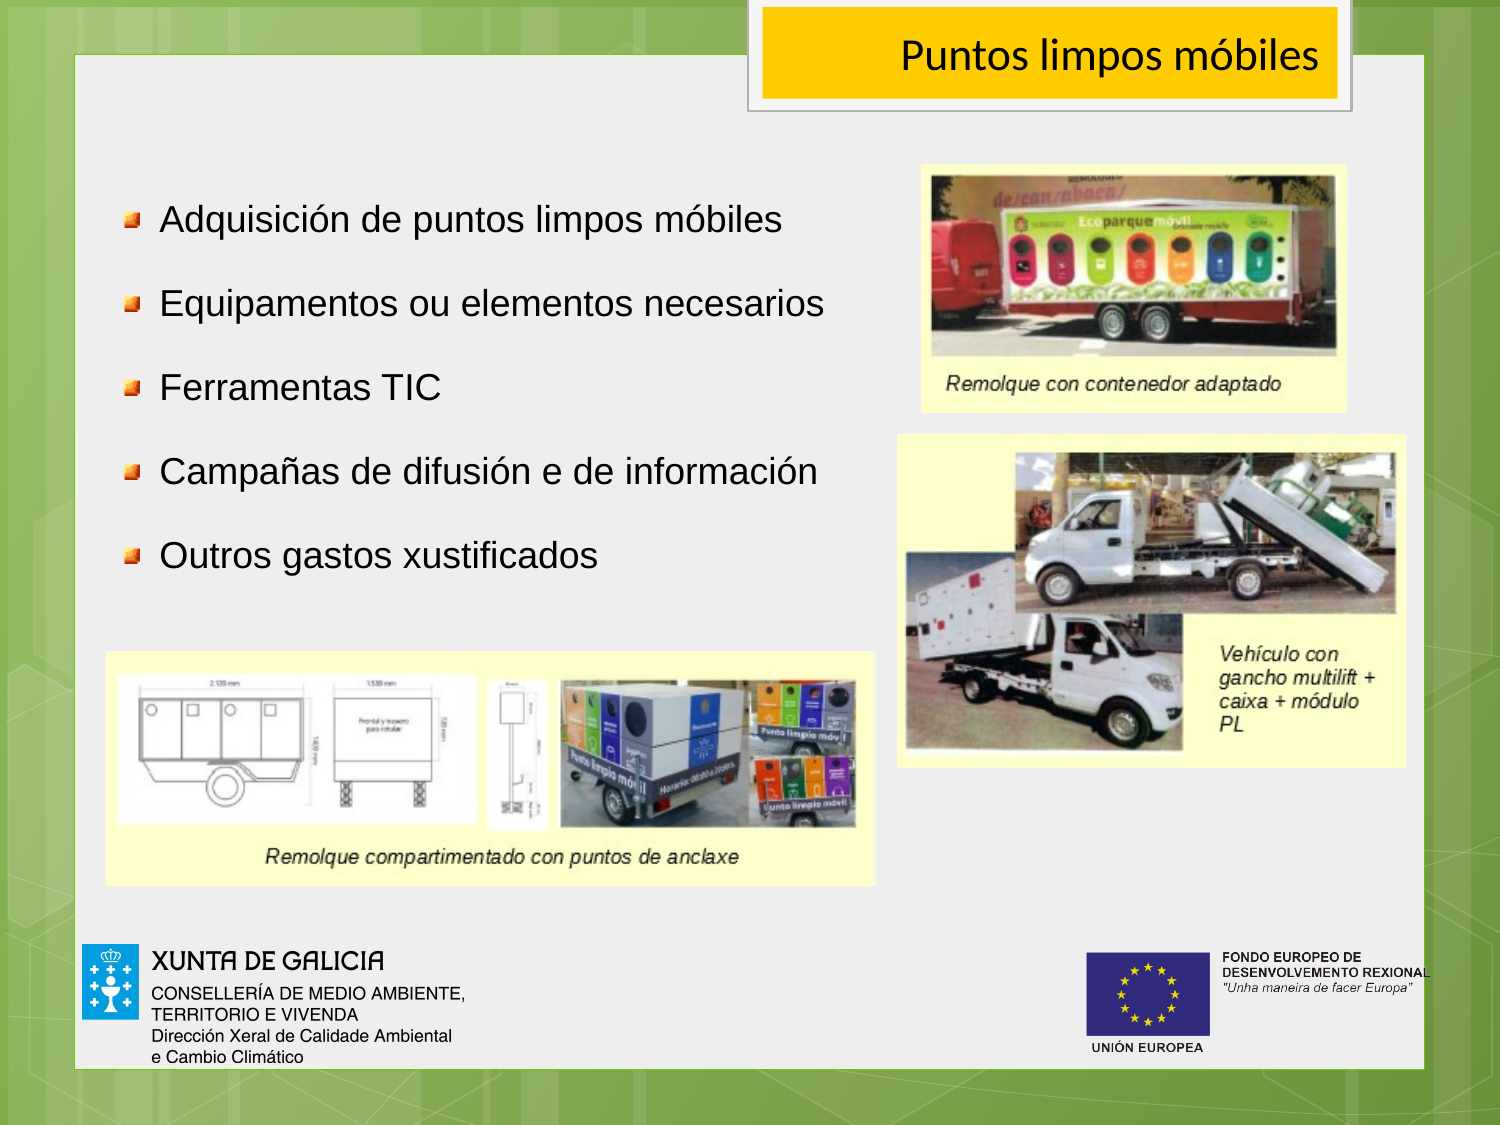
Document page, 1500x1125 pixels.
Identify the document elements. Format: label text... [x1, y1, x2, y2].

picture [82, 944, 464, 1063]
picture [1086, 952, 1430, 1052]
picture [897, 434, 1406, 768]
text_box Adquisición de puntos limpos móbiles Equipamentos ou elementos necesarios Ferramentas TIC Campañas de difusión e de información Outros gastos xustificados [109, 191, 854, 584]
picture [102, 977, 120, 1012]
picture [107, 966, 115, 973]
text_box Puntos limpos móbiles [980, 23, 1335, 95]
picture [106, 651, 886, 886]
picture [123, 982, 131, 990]
picture [91, 966, 98, 973]
picture [91, 999, 98, 1006]
picture [123, 999, 131, 1006]
picture [921, 164, 1347, 413]
picture [123, 966, 131, 973]
picture [91, 982, 98, 990]
